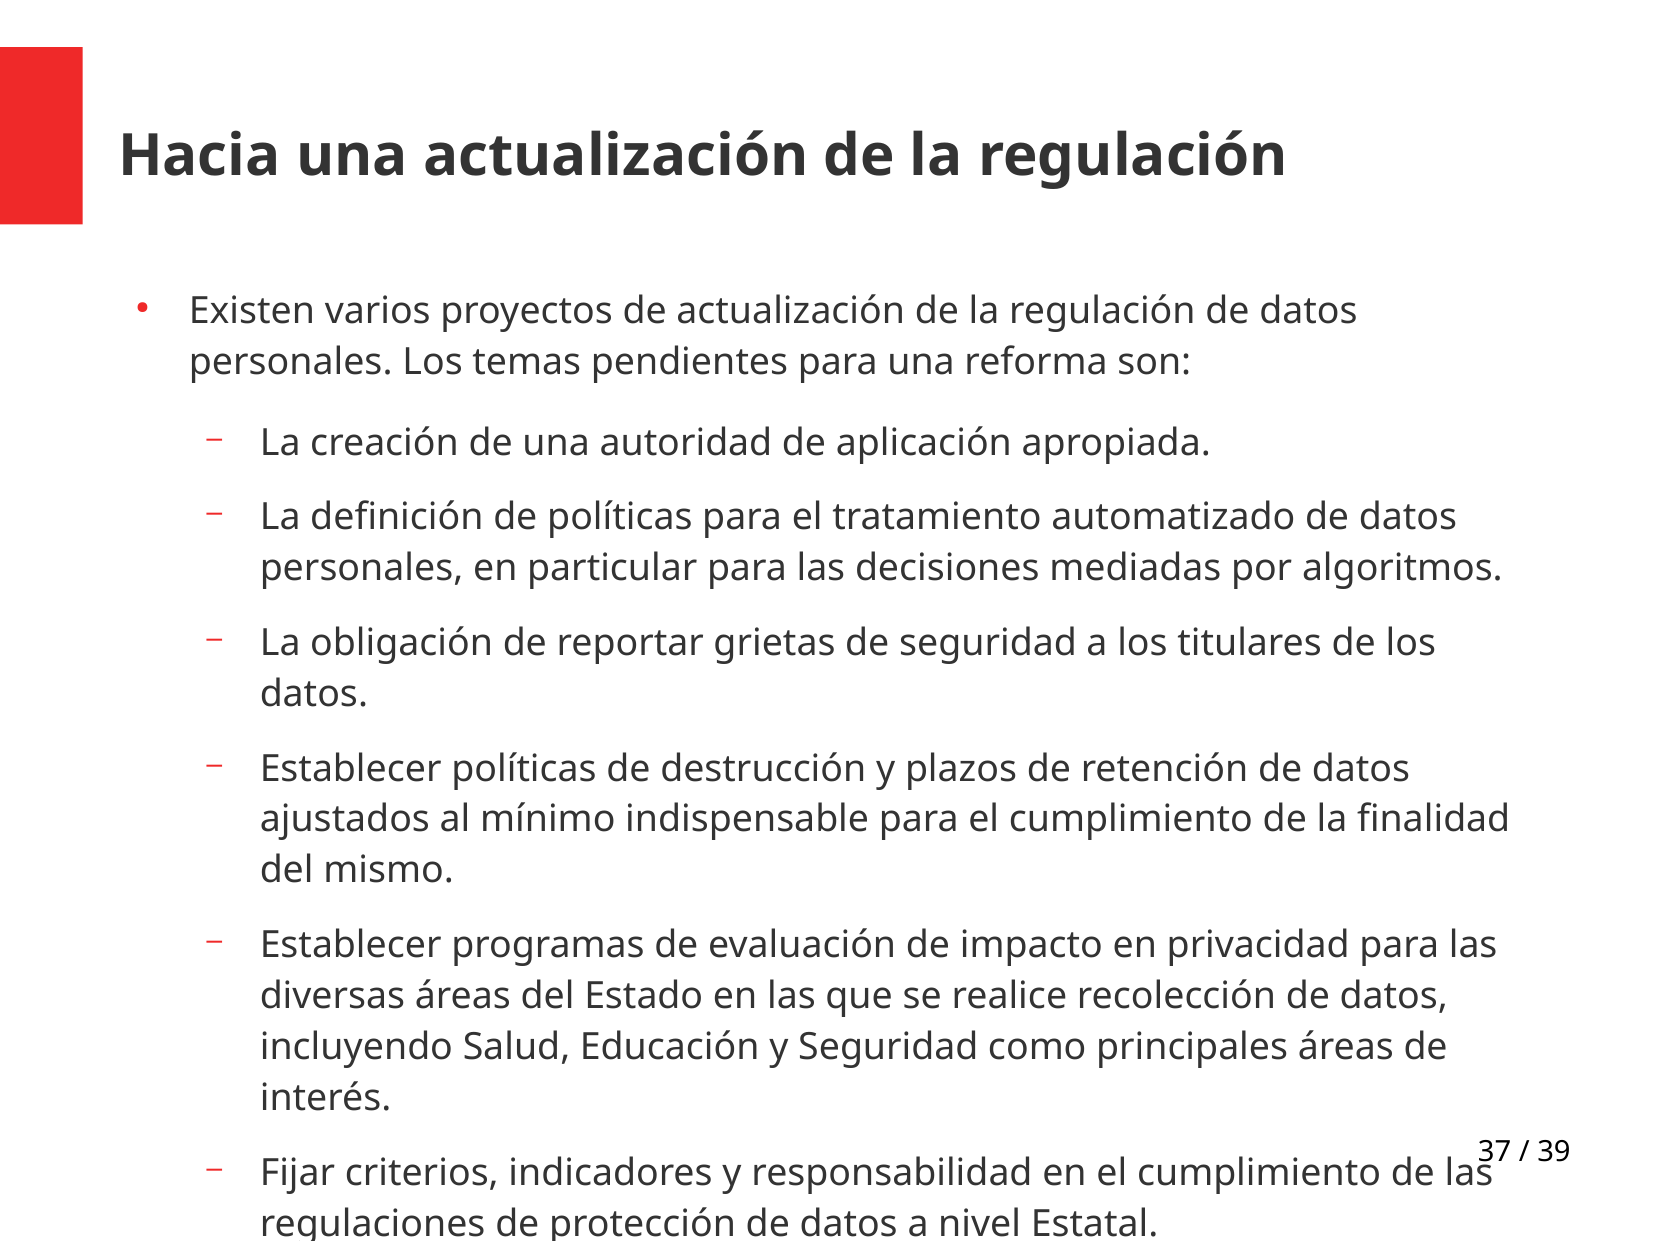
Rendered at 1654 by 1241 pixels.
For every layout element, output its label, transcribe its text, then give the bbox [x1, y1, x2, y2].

list Existen varios proyectos de actualización de la regulación de datos personales. Los temas pendientes para una reforma son: La creación de una autoridad de aplicación apropiada. La definición de políticas para el tratamiento automatizado de datos personales, en particular para las decisiones mediadas por algoritmos. La obligación de reportar grietas de seguridad a los titulares de los datos. Establecer políticas de destrucción y plazos de retención de datos ajustados al mínimo indispensable para el cumplimiento de la finalidad del mismo. Establecer programas de evaluación de impacto en privacidad para las diversas áreas del Estado en las que se realice recolección de datos, incluyendo Salud, Educación y Seguridad como principales áreas de interés. Fijar criterios, indicadores y responsabilidad en el cumplimiento de las regulaciones de protección de datos a nivel Estatal. [118, 283, 1536, 1182]
title Hacia una actualización de la regulación [118, 49, 1571, 257]
